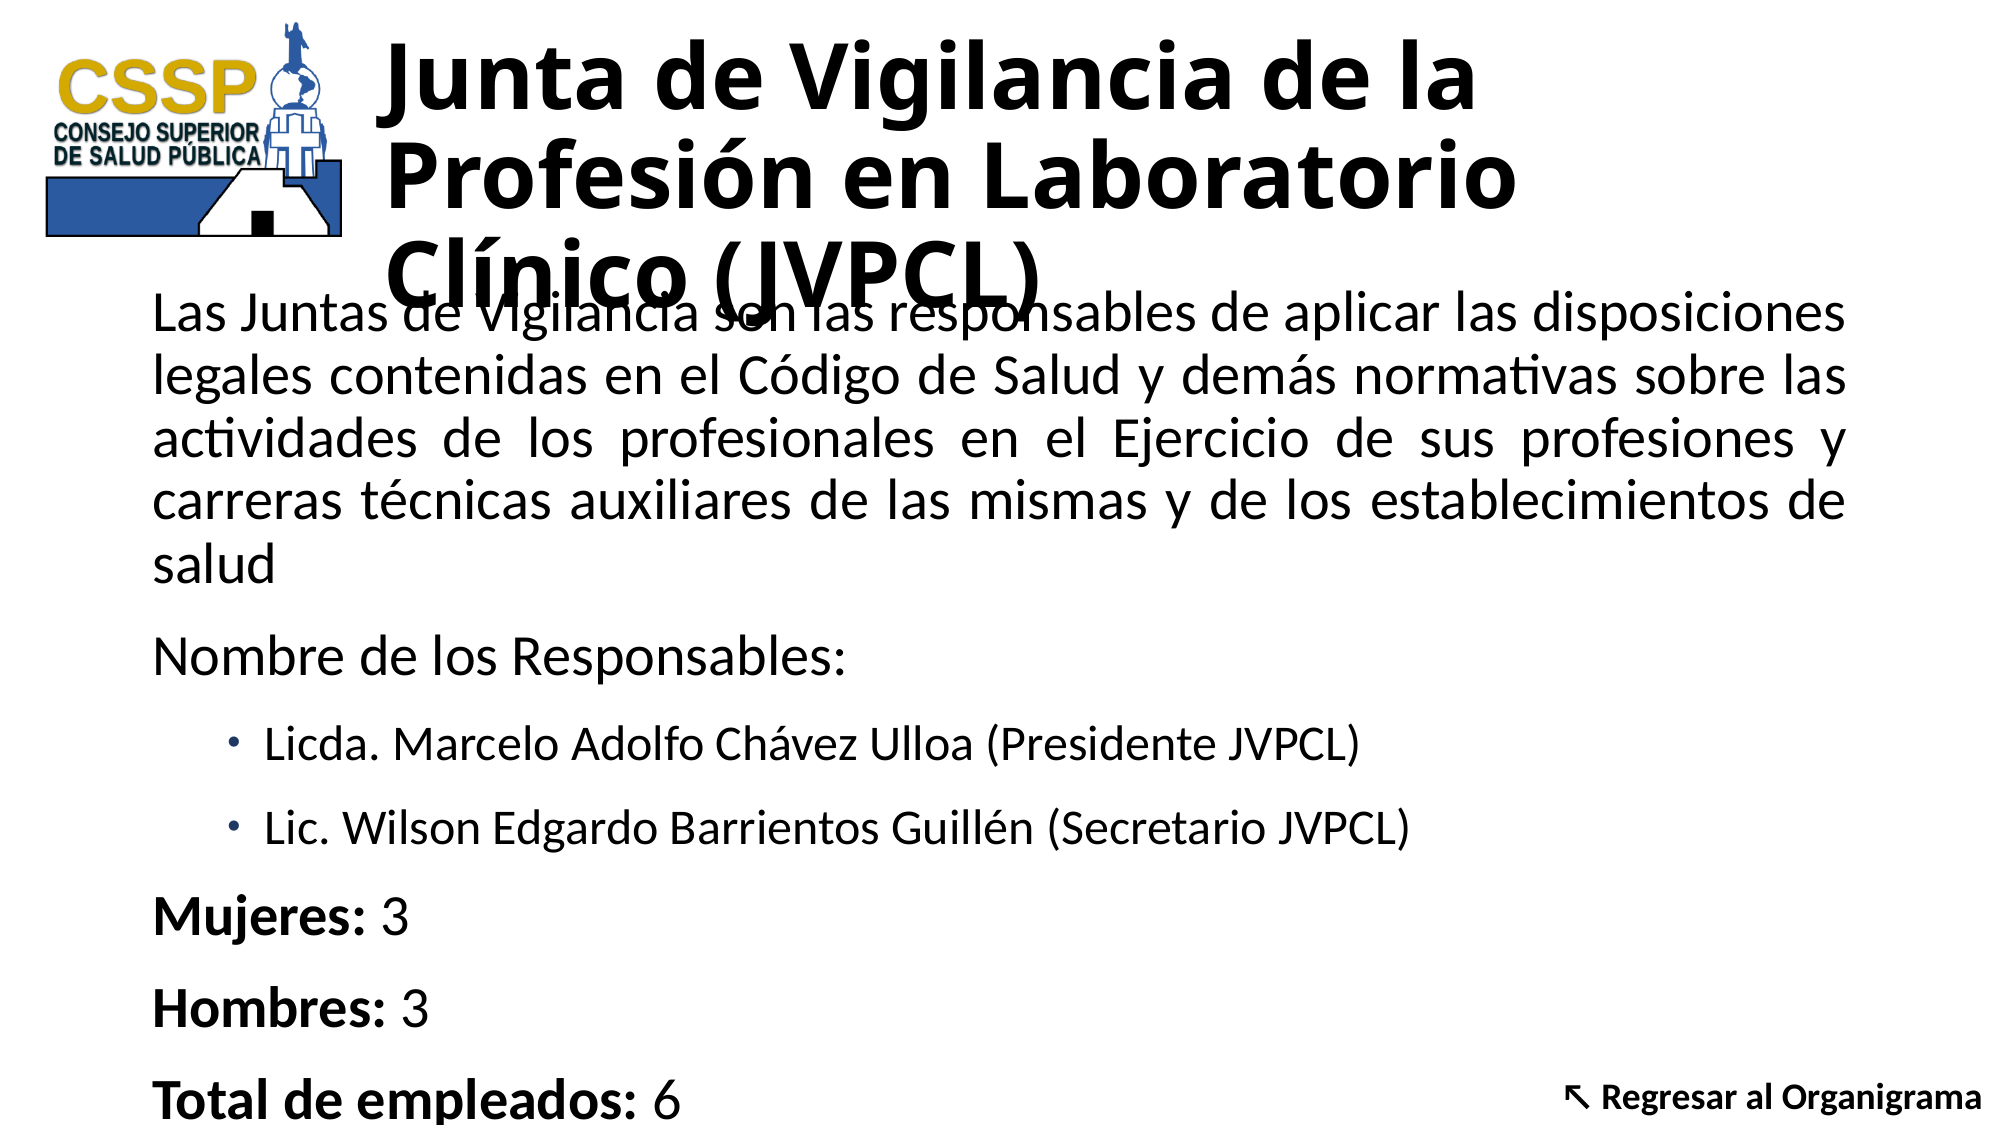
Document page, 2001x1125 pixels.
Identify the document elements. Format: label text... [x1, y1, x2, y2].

text_box ↖ Regresar al Organigrama [1546, 1064, 1999, 1125]
picture [44, 22, 342, 237]
title Junta de Vigilancia de la Profesión en Laboratorio Clínico (JVPCL) [368, 22, 1863, 241]
list Las Juntas de Vigilancia son las responsables de aplicar las disposiciones legales contenidas en el Código de Salud y demás normativas sobre las actividades de los profesionales en el Ejercicio de sus profesiones y carreras técnicas auxiliares de las mismas y de los establecimientos de salud Nombre de los Responsables: Licda. Marcelo Adolfo Chávez Ulloa (Presidente JVPCL) Lic. Wilson Edgardo Barrientos Guillén (Secretario JVPCL) Mujeres: 3 Hombres: 3 Total de empleados: 6 [137, 273, 1863, 1066]
